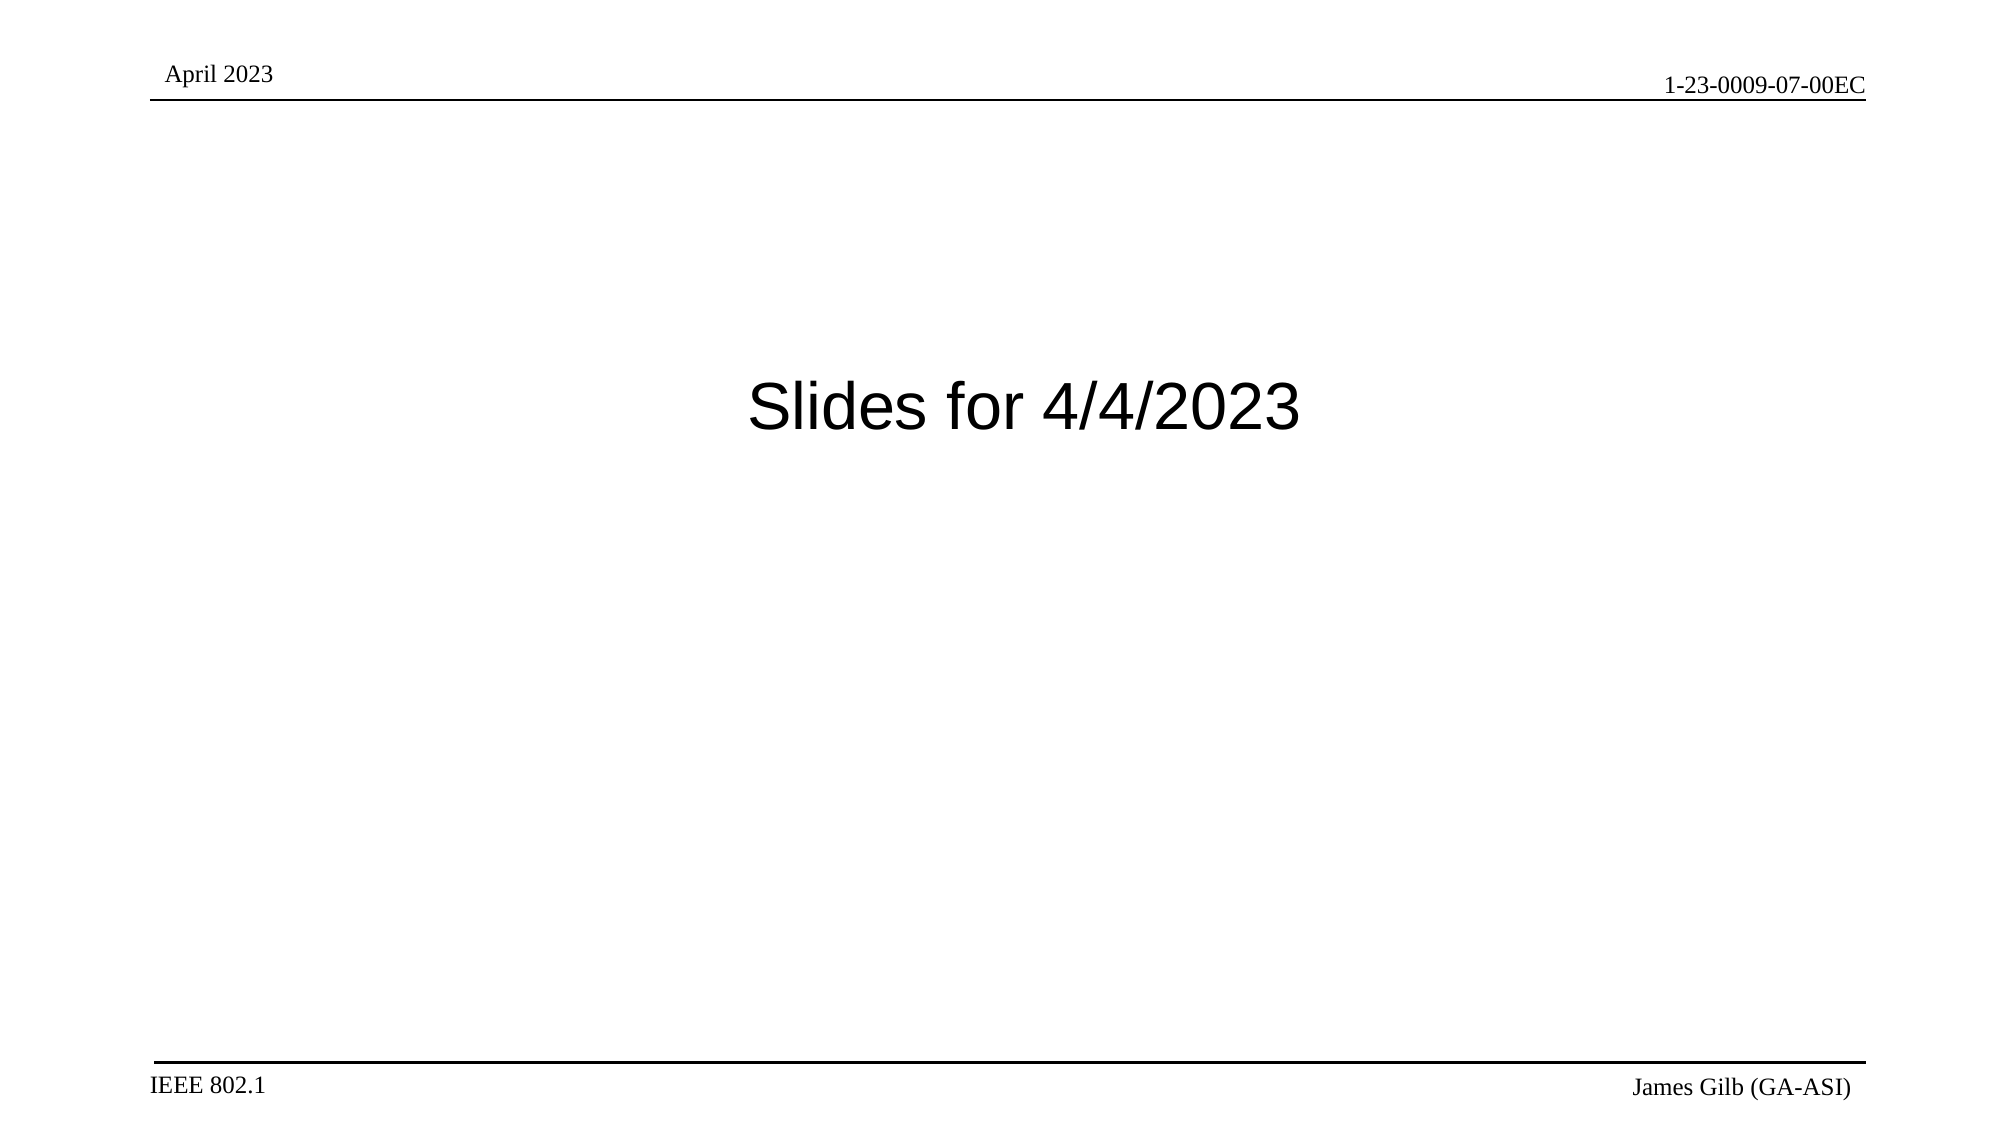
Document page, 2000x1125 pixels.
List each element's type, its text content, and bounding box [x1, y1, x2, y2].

subtitle Slides for 4/4/2023 [149, 112, 1900, 693]
